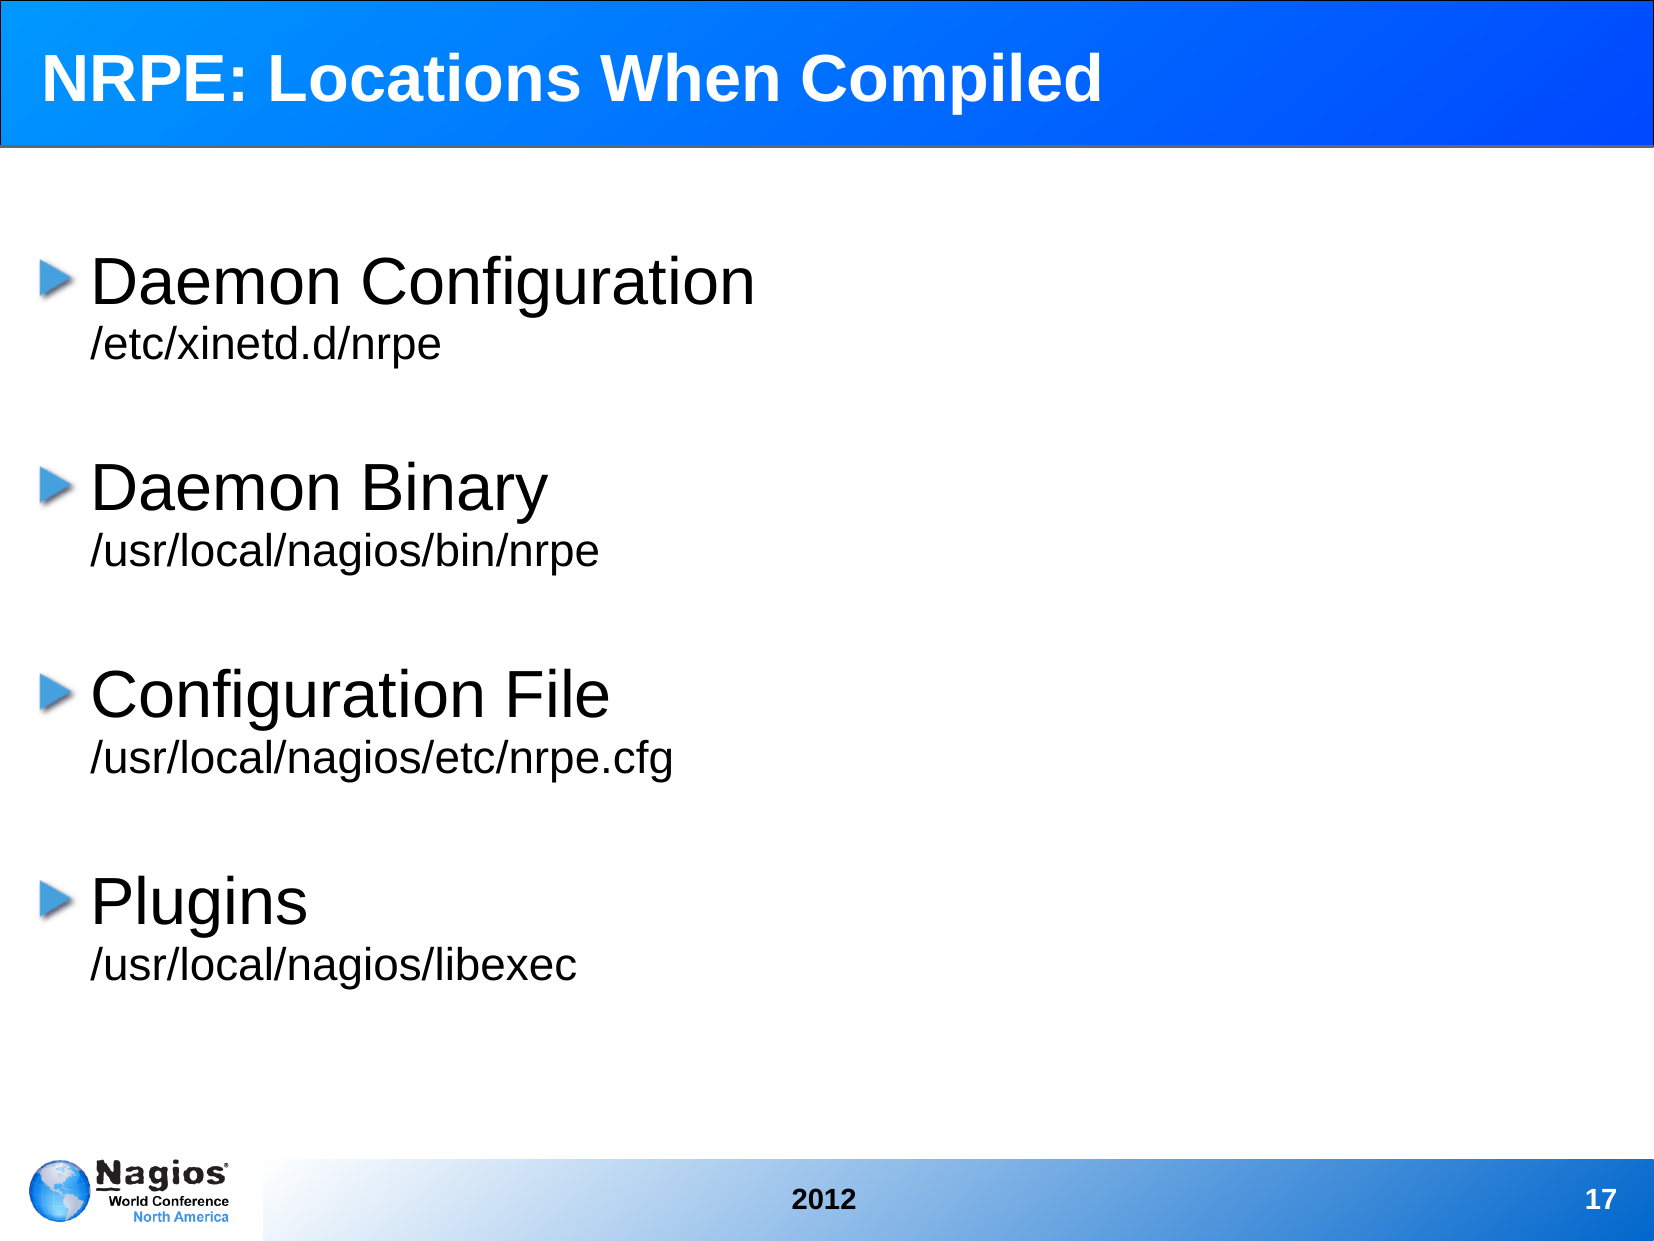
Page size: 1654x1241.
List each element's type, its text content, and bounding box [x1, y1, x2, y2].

picture [29, 1196, 229, 1235]
list Daemon Configuration /etc/xinetd.d/nrpe Daemon Binary /usr/local/nagios/bin/nrpe Configuration File /usr/local/nagios/etc/nrpe.cfg Plugins /usr/local/nagios/libexec [19, 243, 1654, 1196]
title NRPE: Locations When Compiled [41, 29, 1248, 127]
